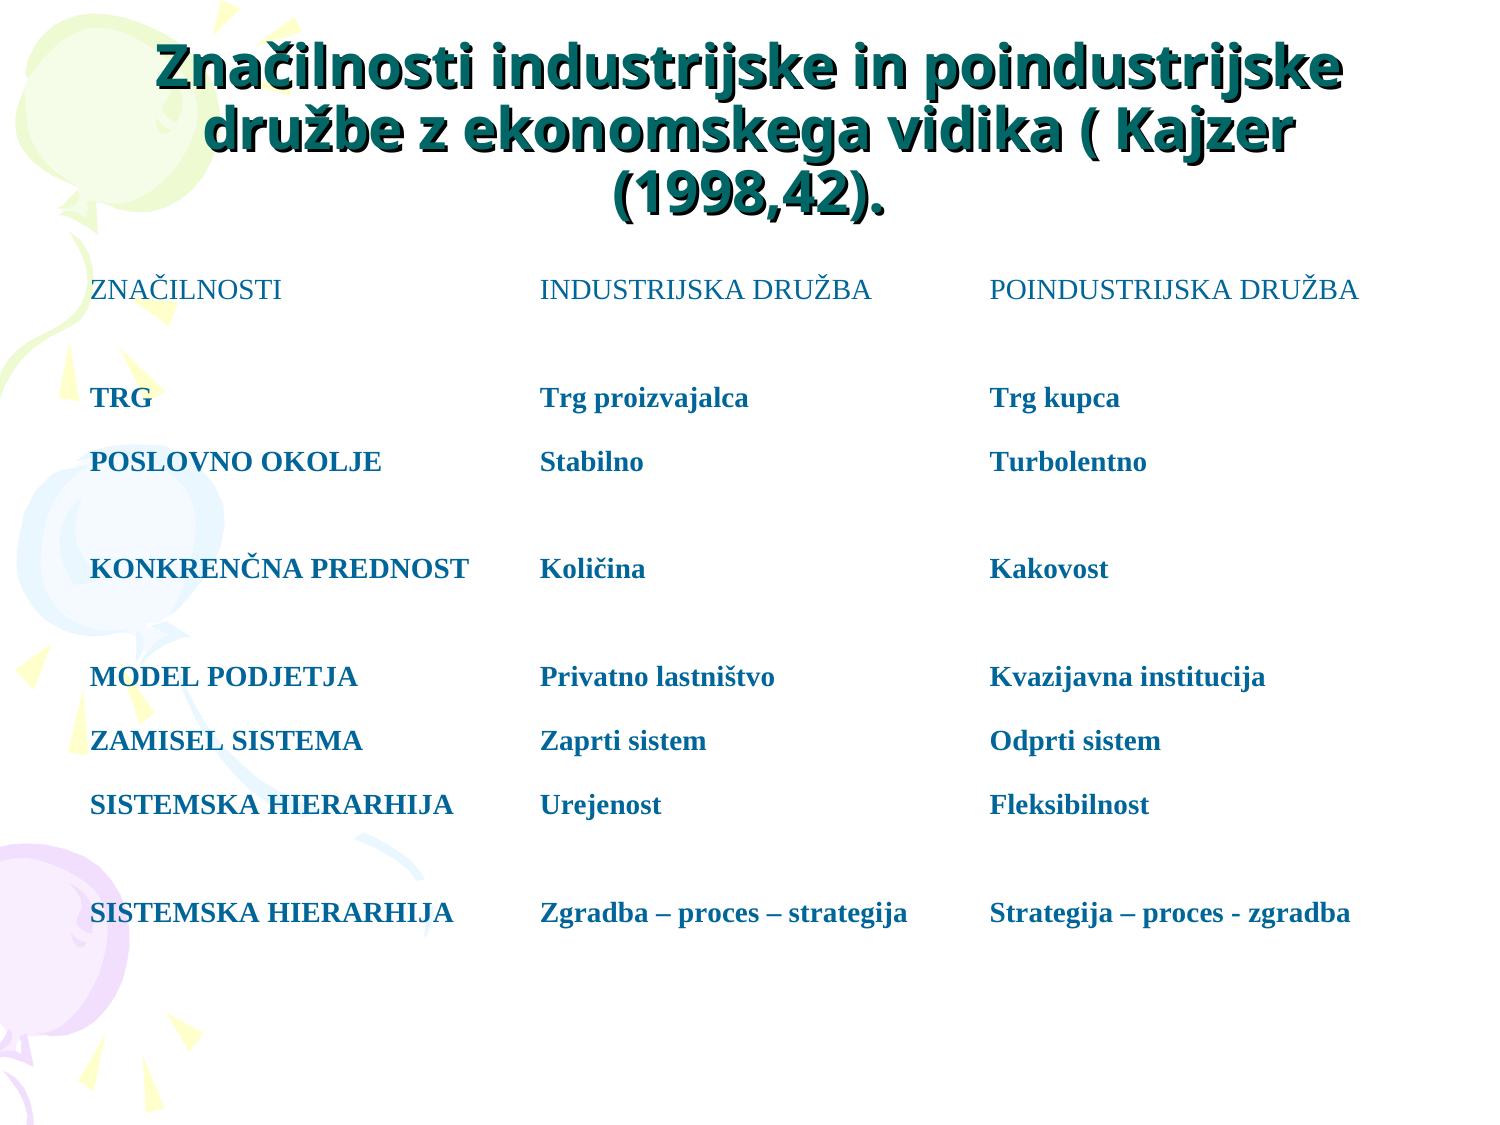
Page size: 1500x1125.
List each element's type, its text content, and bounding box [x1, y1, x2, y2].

table_cell Odprti sistem [975, 714, 1425, 778]
table_cell Privatno lastništvo [525, 650, 975, 714]
table_cell Količina [525, 542, 975, 650]
table_cell ZAMISEL SISTEMA [75, 714, 525, 778]
table_cell TRG [75, 370, 525, 434]
table_cell SISTEMSKA HIERARHIJA [75, 886, 525, 993]
table_cell Trg proizvajalca [525, 370, 975, 434]
table_cell Kvazijavna institucija [975, 650, 1425, 714]
table_cell Turbolentno [975, 434, 1425, 542]
table_cell Strategija – proces - zgradba [975, 886, 1425, 993]
table_cell Zgradba – proces – strategija [525, 886, 975, 993]
table_cell Urejenost [525, 778, 975, 886]
table_header INDUSTRIJSKA DRUŽBA [525, 262, 975, 370]
table_cell Trg kupca [975, 370, 1425, 434]
table_cell POSLOVNO OKOLJE [75, 434, 525, 542]
table_cell Kakovost [975, 542, 1425, 650]
table_cell Zaprti sistem [525, 714, 975, 778]
table_cell MODEL PODJETJA [75, 650, 525, 714]
table_cell Fleksibilnost [975, 778, 1425, 886]
title Značilnosti industrijske in poindustrijske družbe z ekonomskega vidika ( Kajzer (1998,42). [72, 16, 1426, 233]
table_cell SISTEMSKA HIERARHIJA [75, 778, 525, 886]
table_cell KONKRENČNA PREDNOST [75, 542, 525, 650]
table_header ZNAČILNOSTI [75, 262, 525, 370]
table_header POINDUSTRIJSKA DRUŽBA [975, 262, 1425, 370]
table_cell Stabilno [525, 434, 975, 542]
